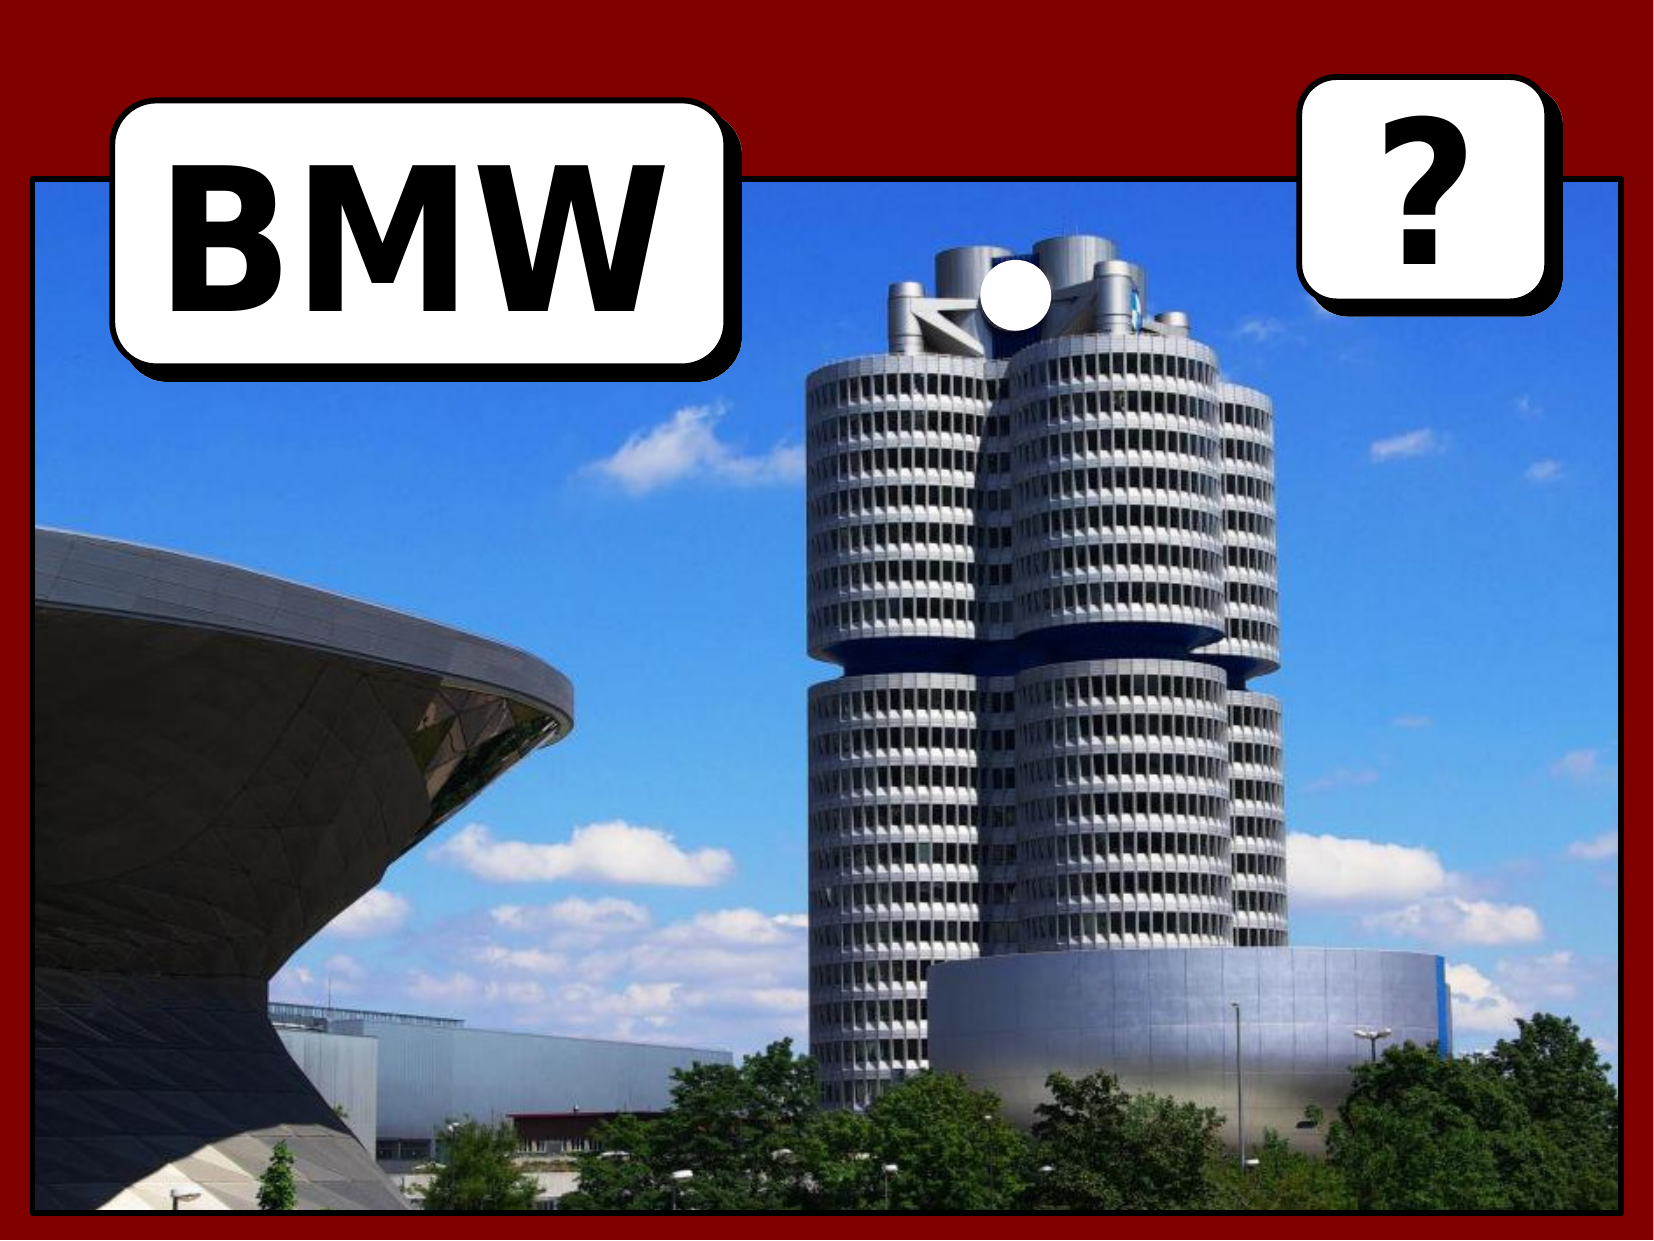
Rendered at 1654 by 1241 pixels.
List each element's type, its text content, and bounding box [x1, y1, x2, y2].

text_box [980, 259, 1052, 331]
text_box ? [1358, 71, 1536, 319]
text_box BMW [141, 118, 756, 366]
text_box [1299, 77, 1358, 302]
picture [35, 181, 1619, 1211]
text_box [1536, 87, 1548, 291]
text_box [112, 100, 718, 364]
